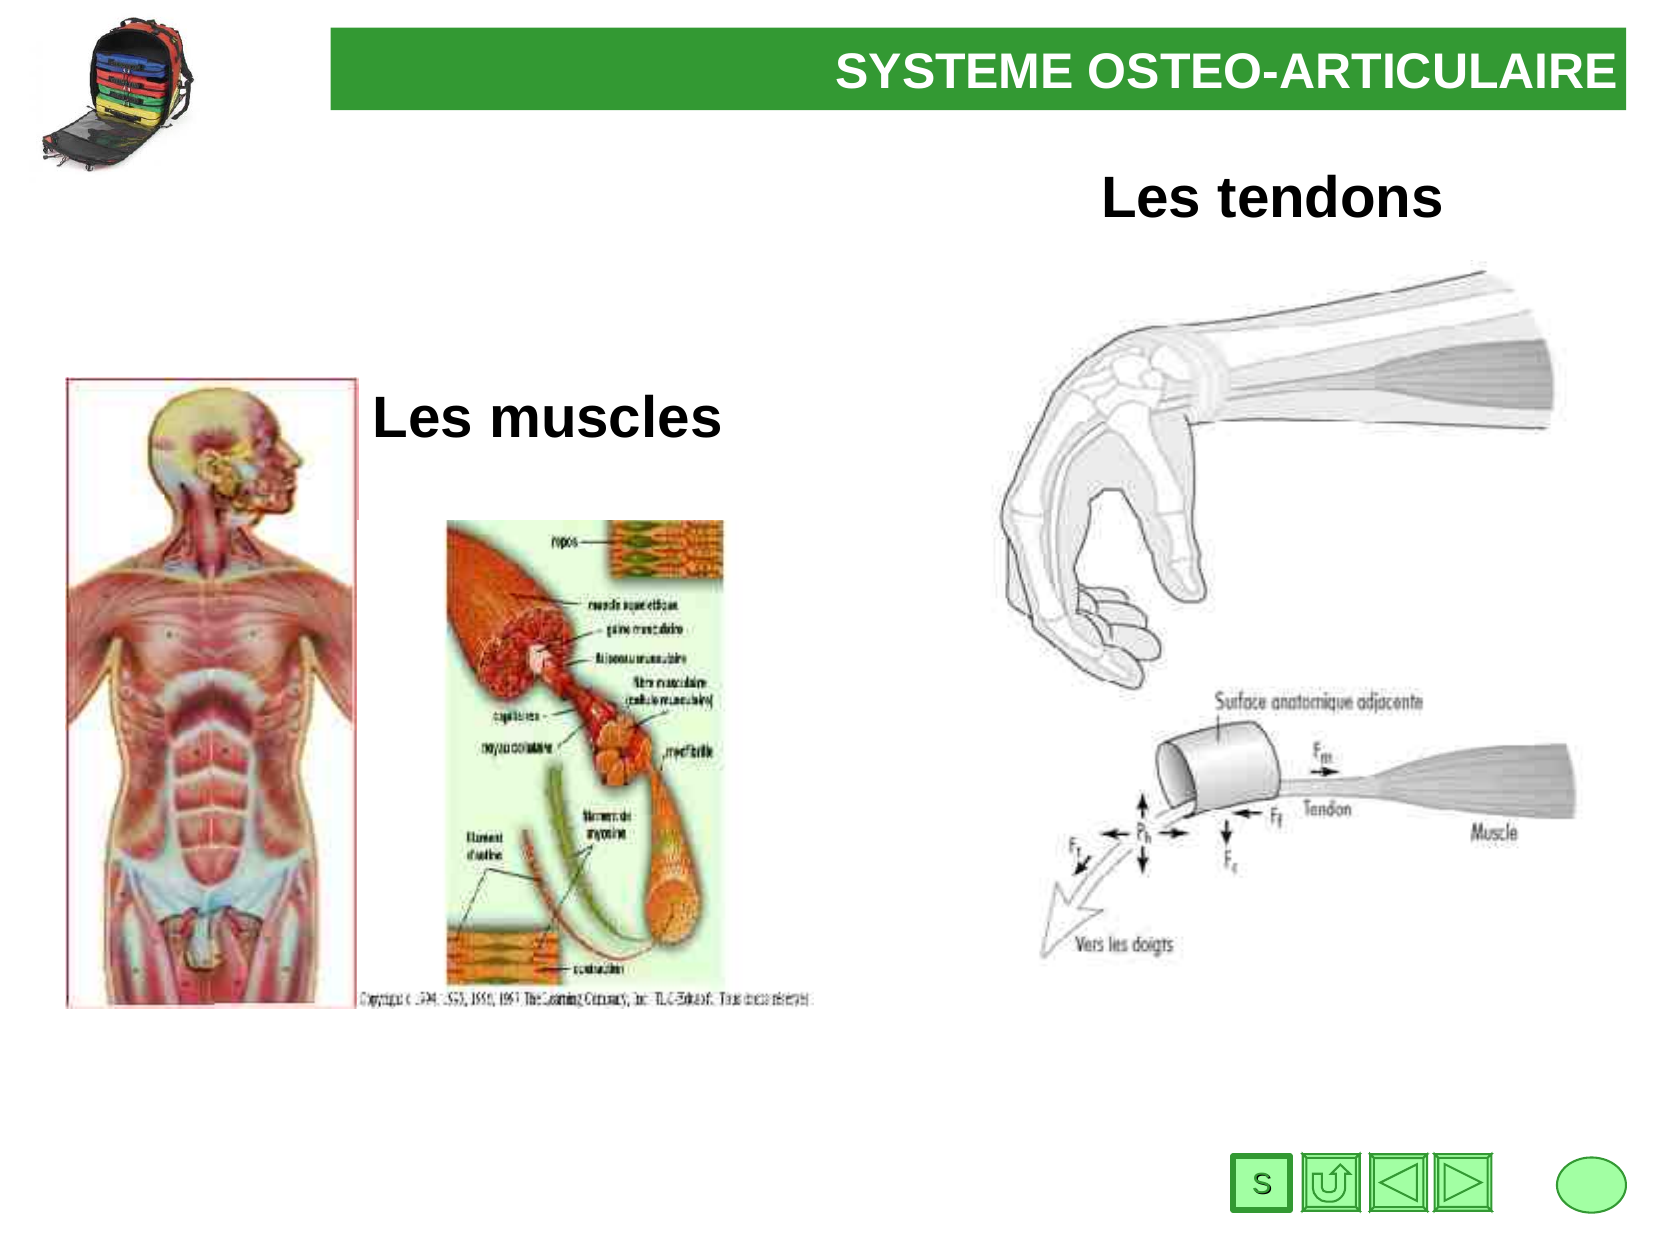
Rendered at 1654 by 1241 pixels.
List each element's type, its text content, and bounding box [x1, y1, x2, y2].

text_box Les tendons [1086, 170, 1498, 260]
text_box Les muscles [359, 390, 777, 481]
title SYSTEME OSTEO-ARTICULAIRE [331, 35, 1619, 107]
picture [29, 5, 201, 183]
text_box [1556, 1157, 1626, 1213]
picture [976, 260, 1623, 972]
picture [65, 377, 814, 1010]
